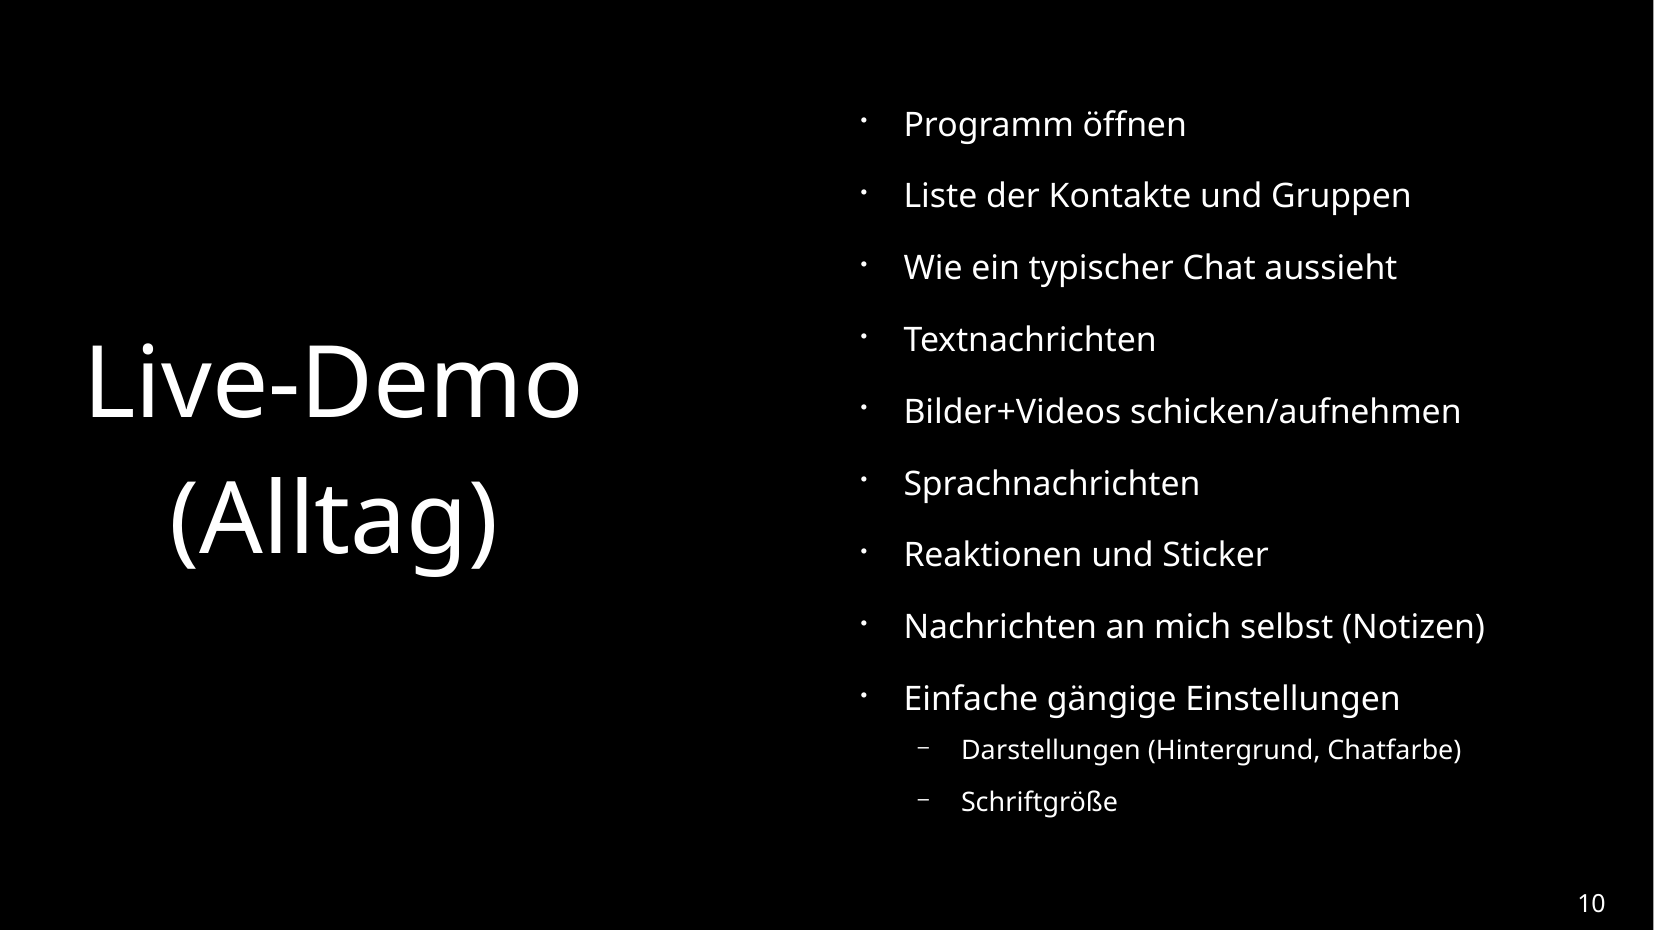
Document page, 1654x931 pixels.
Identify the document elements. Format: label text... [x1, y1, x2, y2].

subtitle Live-Demo (Alltag) [47, 37, 621, 857]
list Programm öffnen Liste der Kontakte und Gruppen Wie ein typischer Chat aussieht Textnachrichten Bilder+Videos schicken/aufnehmen Sprachnachrichten Reaktionen und Sticker Nachrichten an mich selbst (Notizen) Einfache gängige Einstellungen Darstellungen (Hintergrund, Chatfarbe) Schriftgröße [846, 88, 1607, 827]
